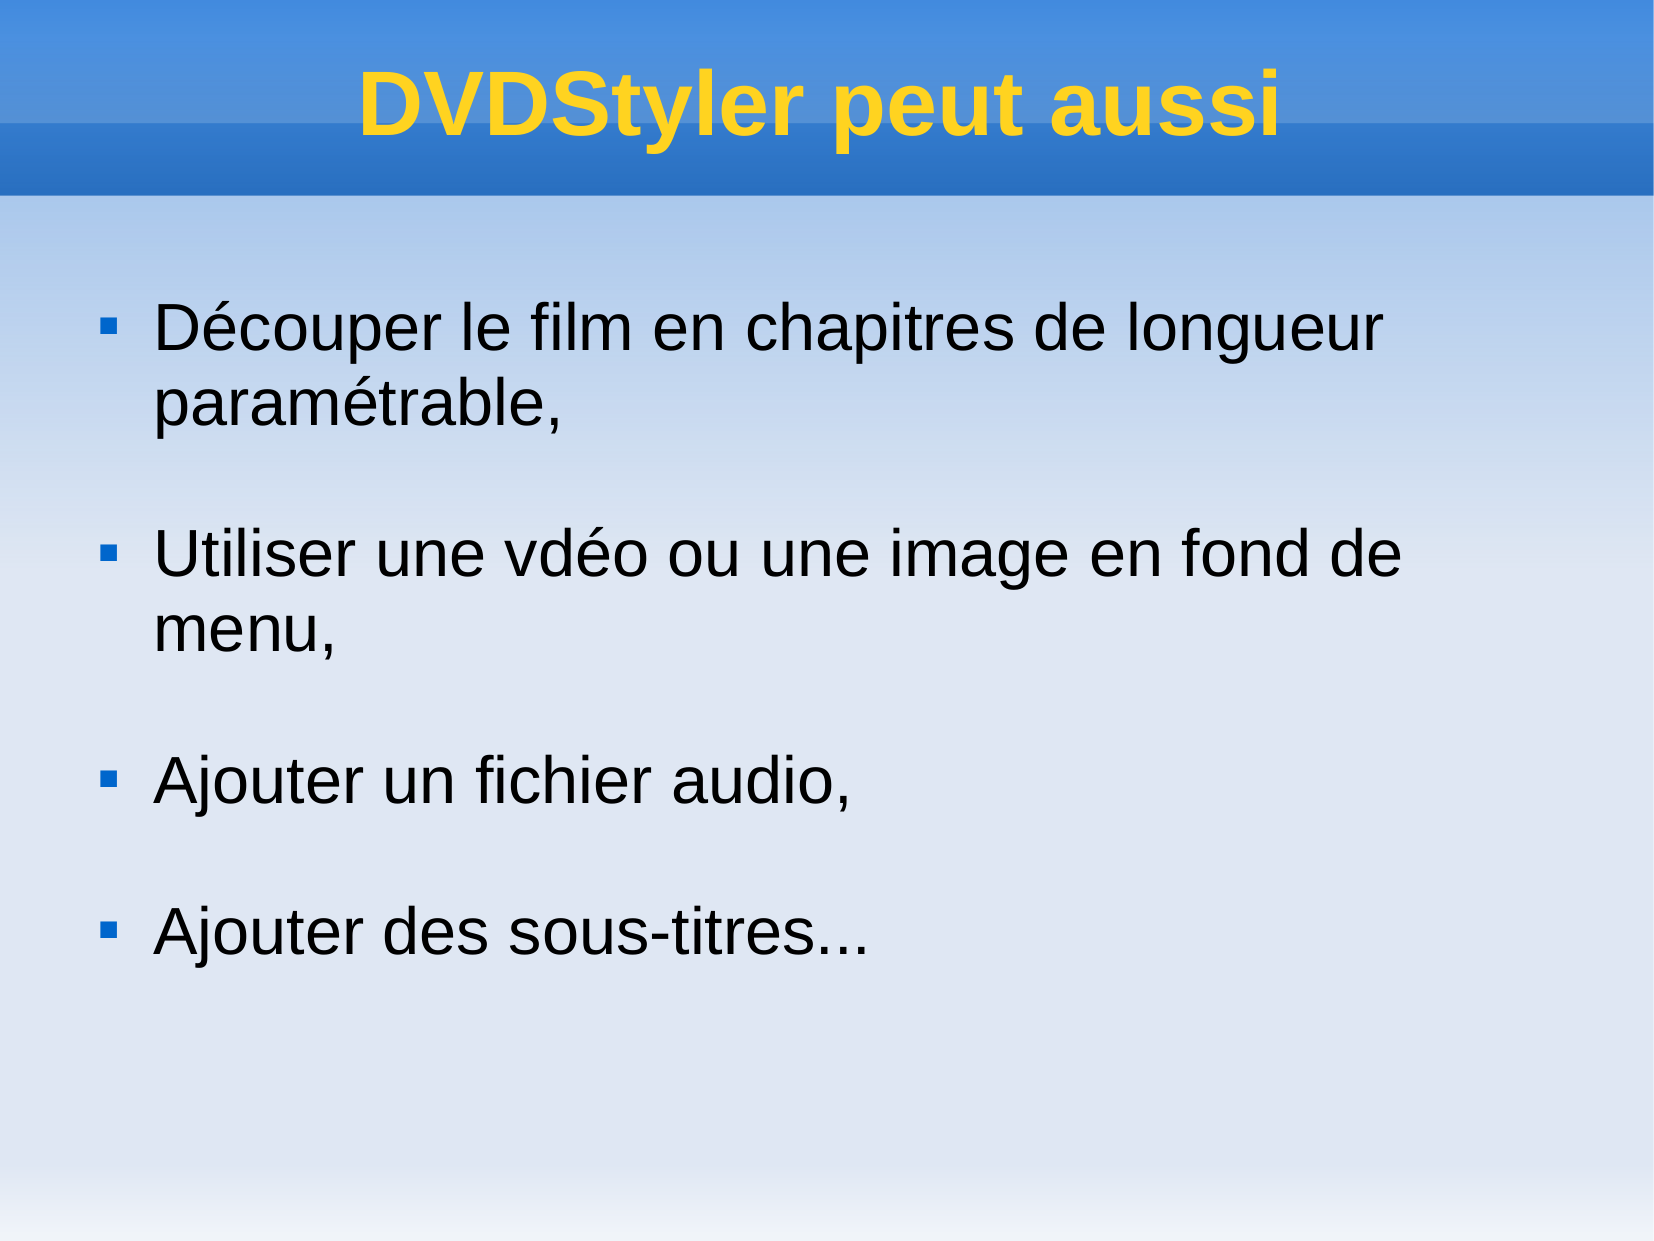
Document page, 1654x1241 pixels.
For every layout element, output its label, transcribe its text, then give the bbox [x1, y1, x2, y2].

list Découper le film en chapitres de longueur paramétrable, Utiliser une vdéo ou une image en fond de menu, Ajouter un fichier audio, Ajouter des sous-titres... [82, 290, 1571, 1094]
title DVDStyler peut aussi [76, 0, 1565, 208]
picture [0, 0, 1654, 1241]
